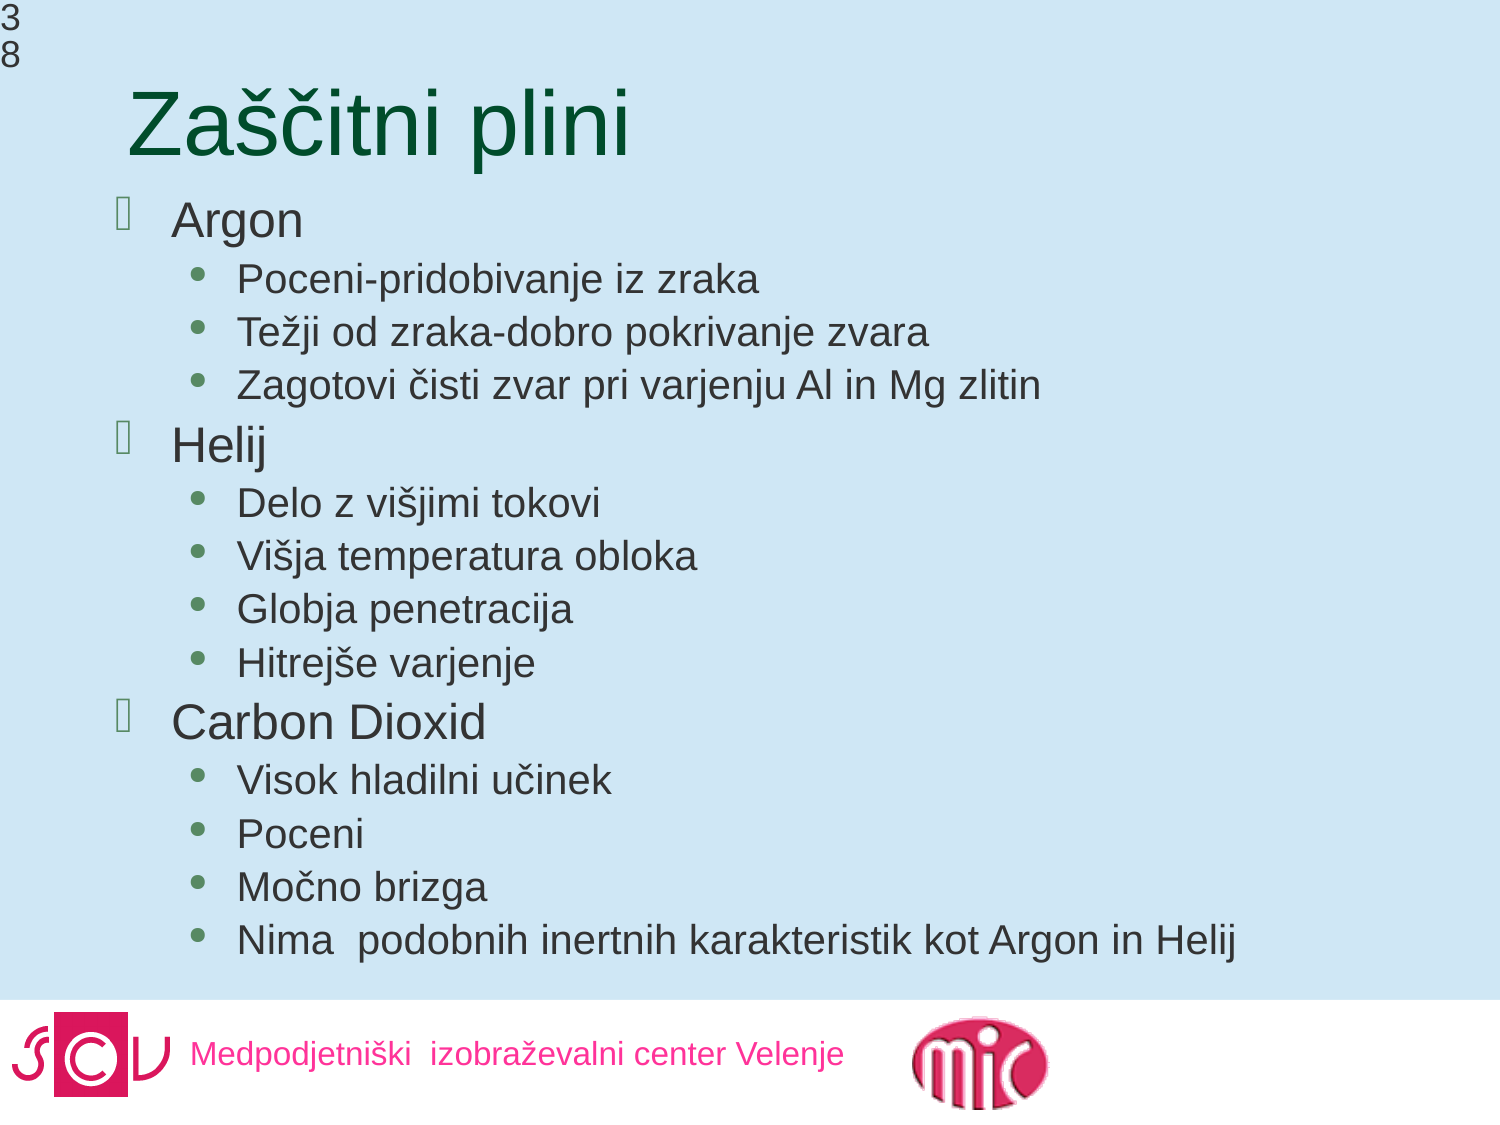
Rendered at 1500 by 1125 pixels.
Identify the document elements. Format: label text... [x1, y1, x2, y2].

title Zaščitni plini [112, 24, 1388, 213]
picture [912, 1012, 1050, 1110]
picture [12, 1012, 170, 1097]
list Argon Poceni-pridobivanje iz zraka Težji od zraka-dobro pokrivanje zvara Zagotovi čisti zvar pri varjenju Al in Mg zlitin Helij Delo z višjimi tokovi Višja temperatura obloka Globja penetracija Hitrejše varjenje Carbon Dioxid Visok hladilni učinek Poceni Močno brizga Nima podobnih inertnih karakteristik kot Argon in Helij [99, 187, 1375, 988]
